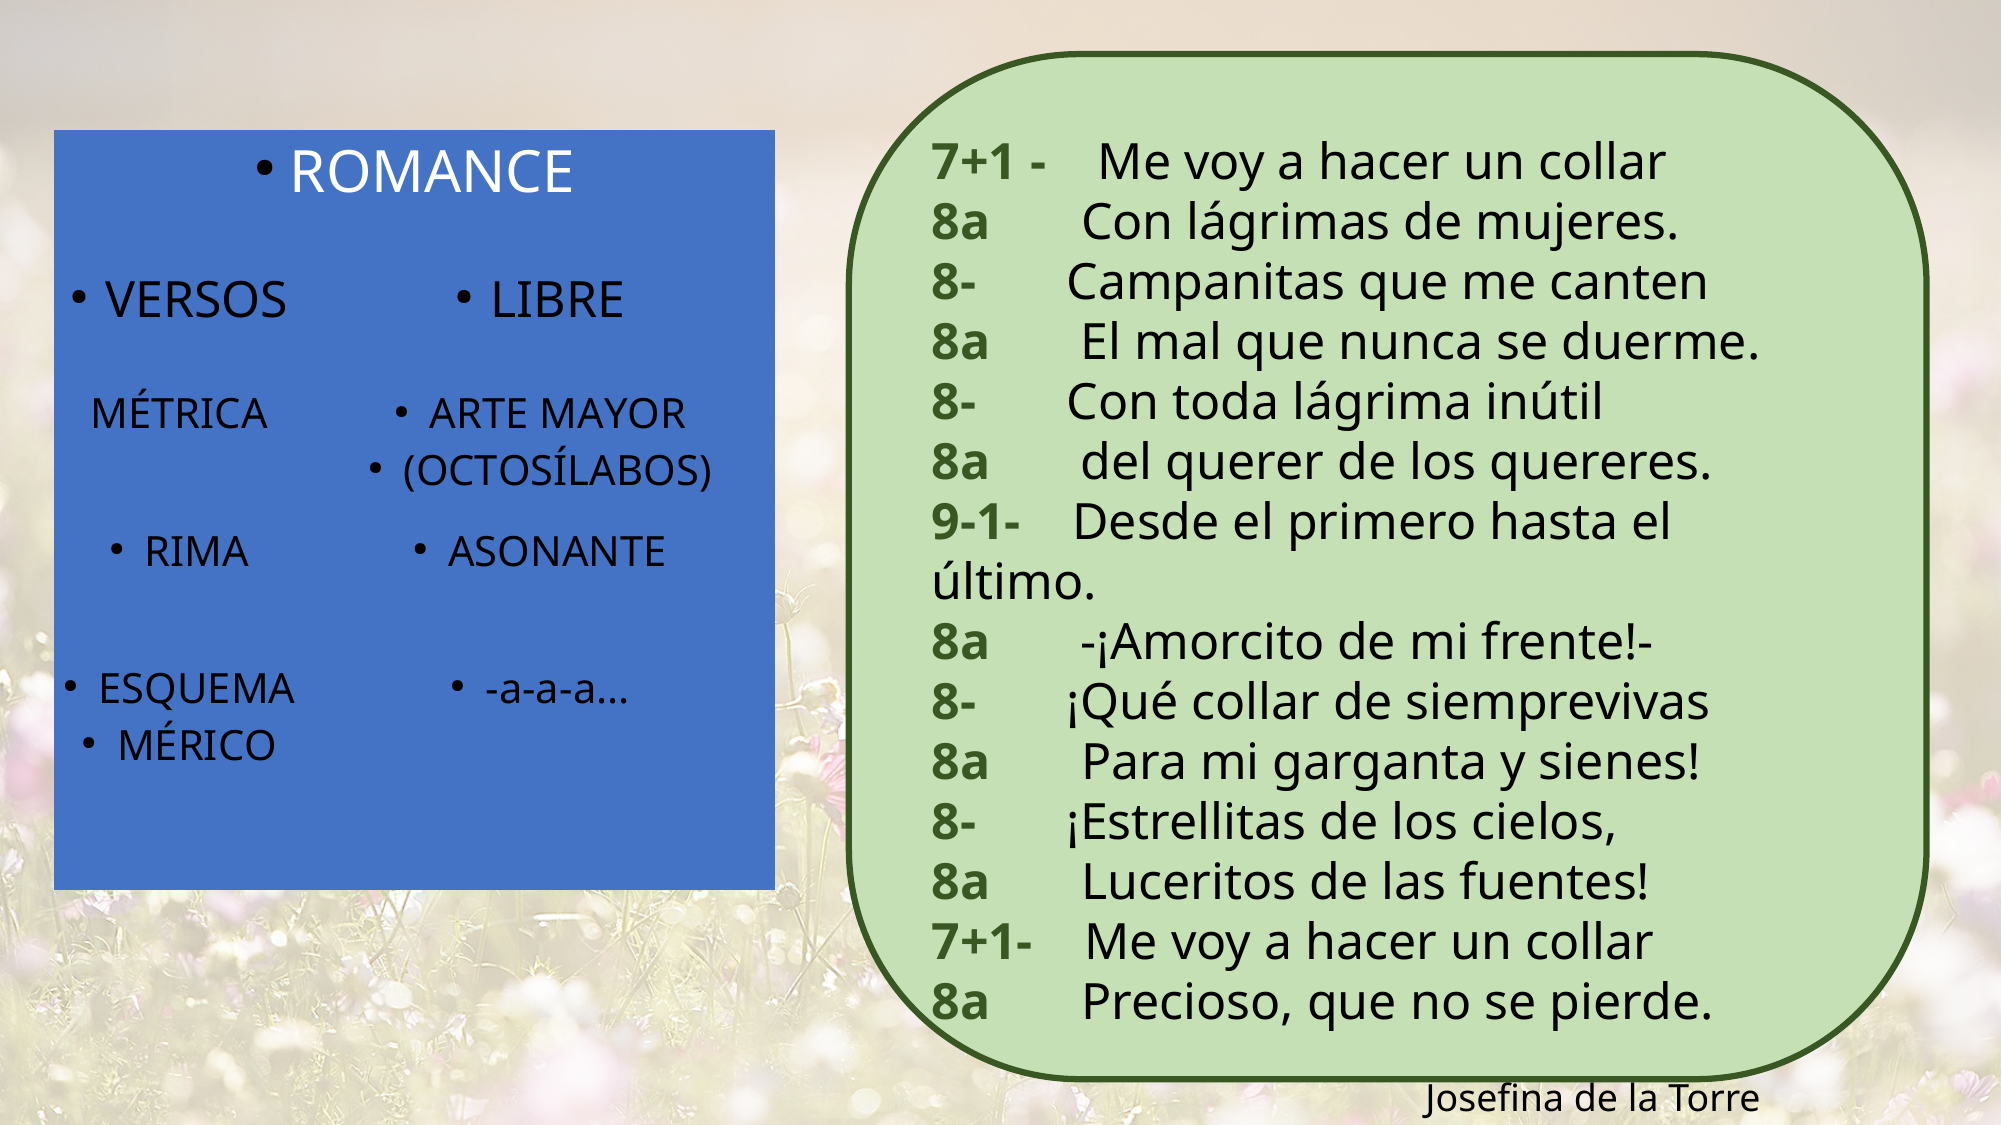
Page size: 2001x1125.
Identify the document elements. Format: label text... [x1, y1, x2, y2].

table_cell ASONANTE [305, 521, 775, 659]
table_header ROMANCE [54, 130, 775, 264]
text_box 7+1 - Me voy a hacer un collar 8a Con lágrimas de mujeres. 8- Campanitas que me canten 8a El mal que nunca se duerme. 8- Con toda lágrima inútil 8a del querer de los quereres. 9-1- Desde el primero hasta el último. 8a -¡Amorcito de mi frente!- 8- ¡Qué collar de siemprevivas 8a Para mi garganta y sienes! 8- ¡Estrellitas de los cielos, 8a Luceritos de las fuentes! 7+1- Me voy a hacer un collar 8a Precioso, que no se pierde. Josefina de la Torre [848, 54, 1927, 1080]
table_cell ARTE MAYOR (OCTOSÍLABOS) [305, 384, 775, 521]
table_cell MÉTRICA [54, 384, 305, 521]
picture [0, 0, 2000, 1125]
table_cell VERSOS [54, 264, 305, 384]
table_cell ESQUEMA MÉRICO [54, 659, 305, 890]
table_cell LIBRE [305, 264, 775, 384]
table_cell RIMA [54, 521, 305, 659]
table_cell -a-a-a... [305, 659, 775, 890]
